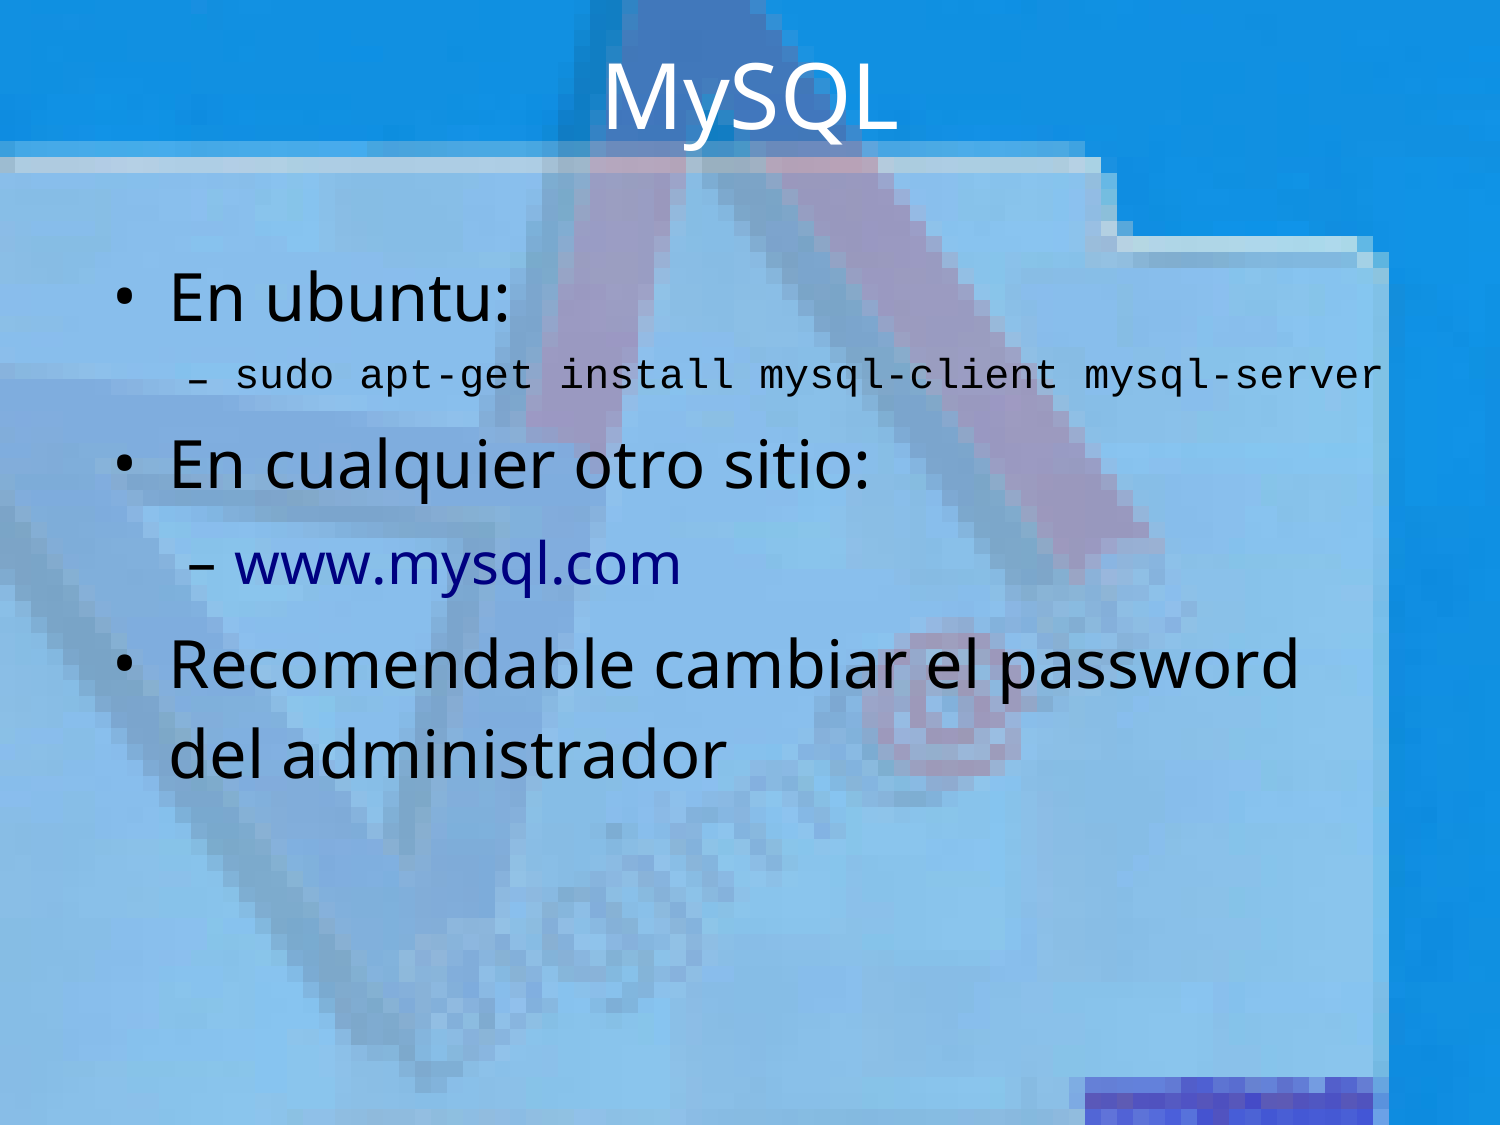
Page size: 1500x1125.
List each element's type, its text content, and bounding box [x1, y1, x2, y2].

picture [0, 0, 1500, 1125]
list En ubuntu: sudo apt-get install mysql-client mysql-server En cualquier otro sitio: www.mysql.com Recomendable cambiar el password del administrador [112, 249, 1388, 1001]
title MySQL [112, 0, 1388, 214]
